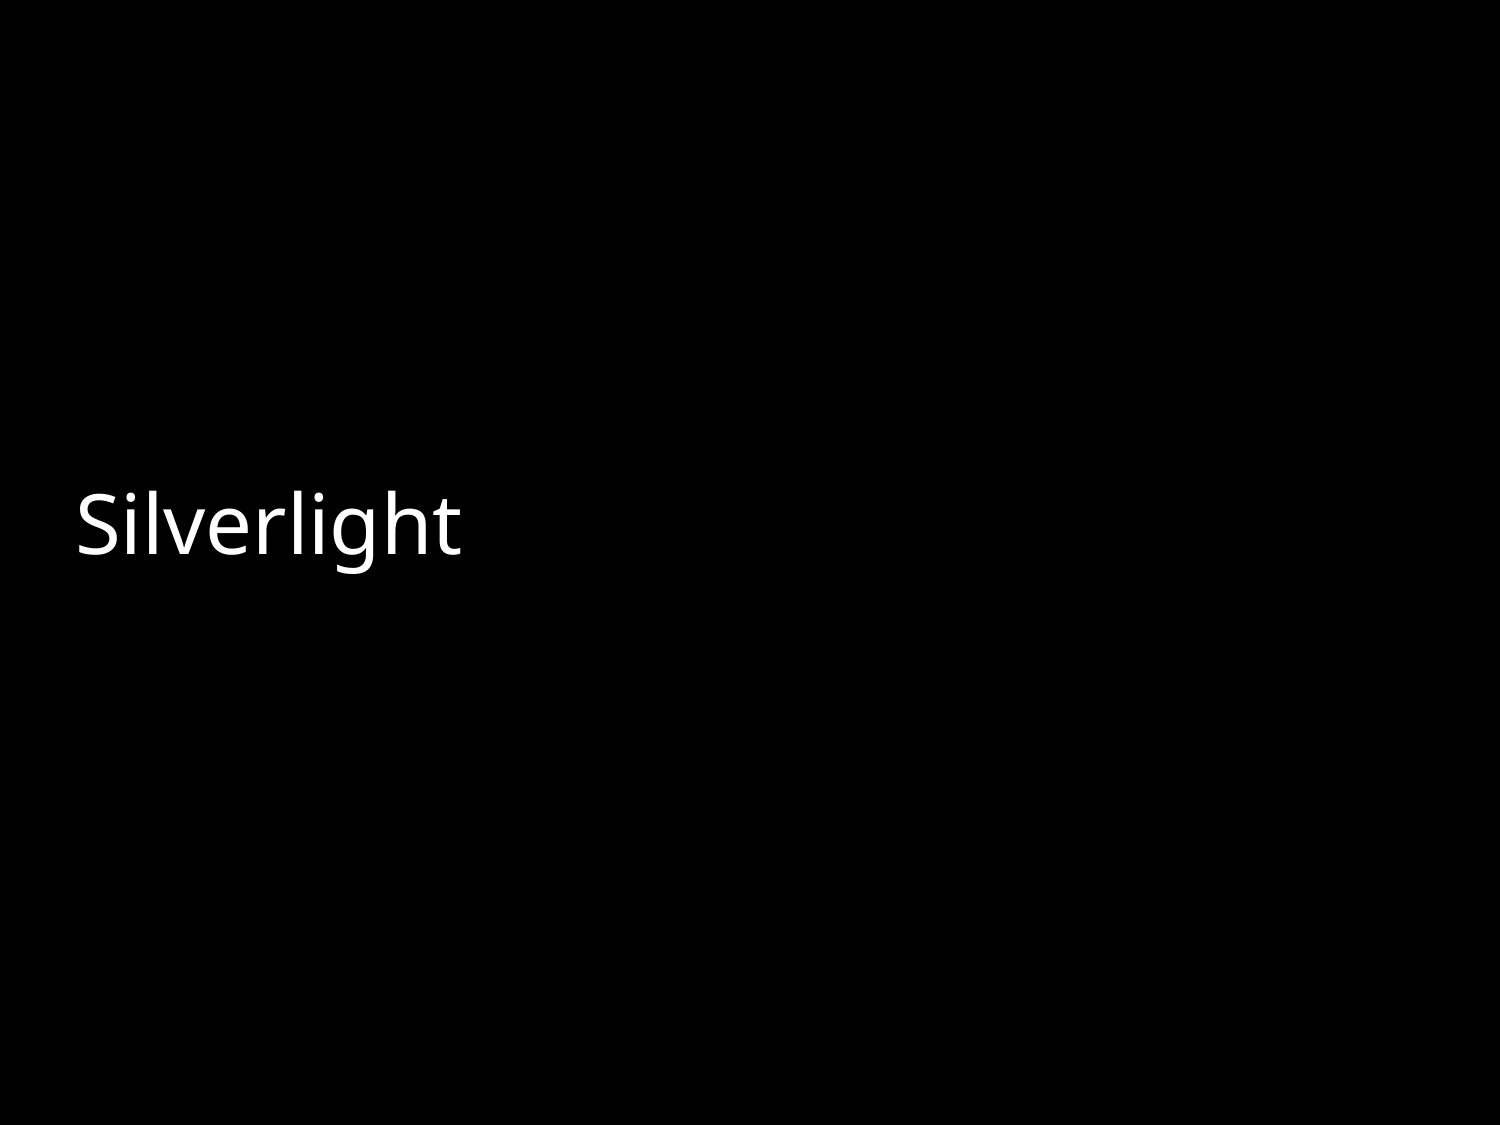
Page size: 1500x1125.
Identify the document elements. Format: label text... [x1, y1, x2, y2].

title Silverlight [75, 428, 1414, 616]
